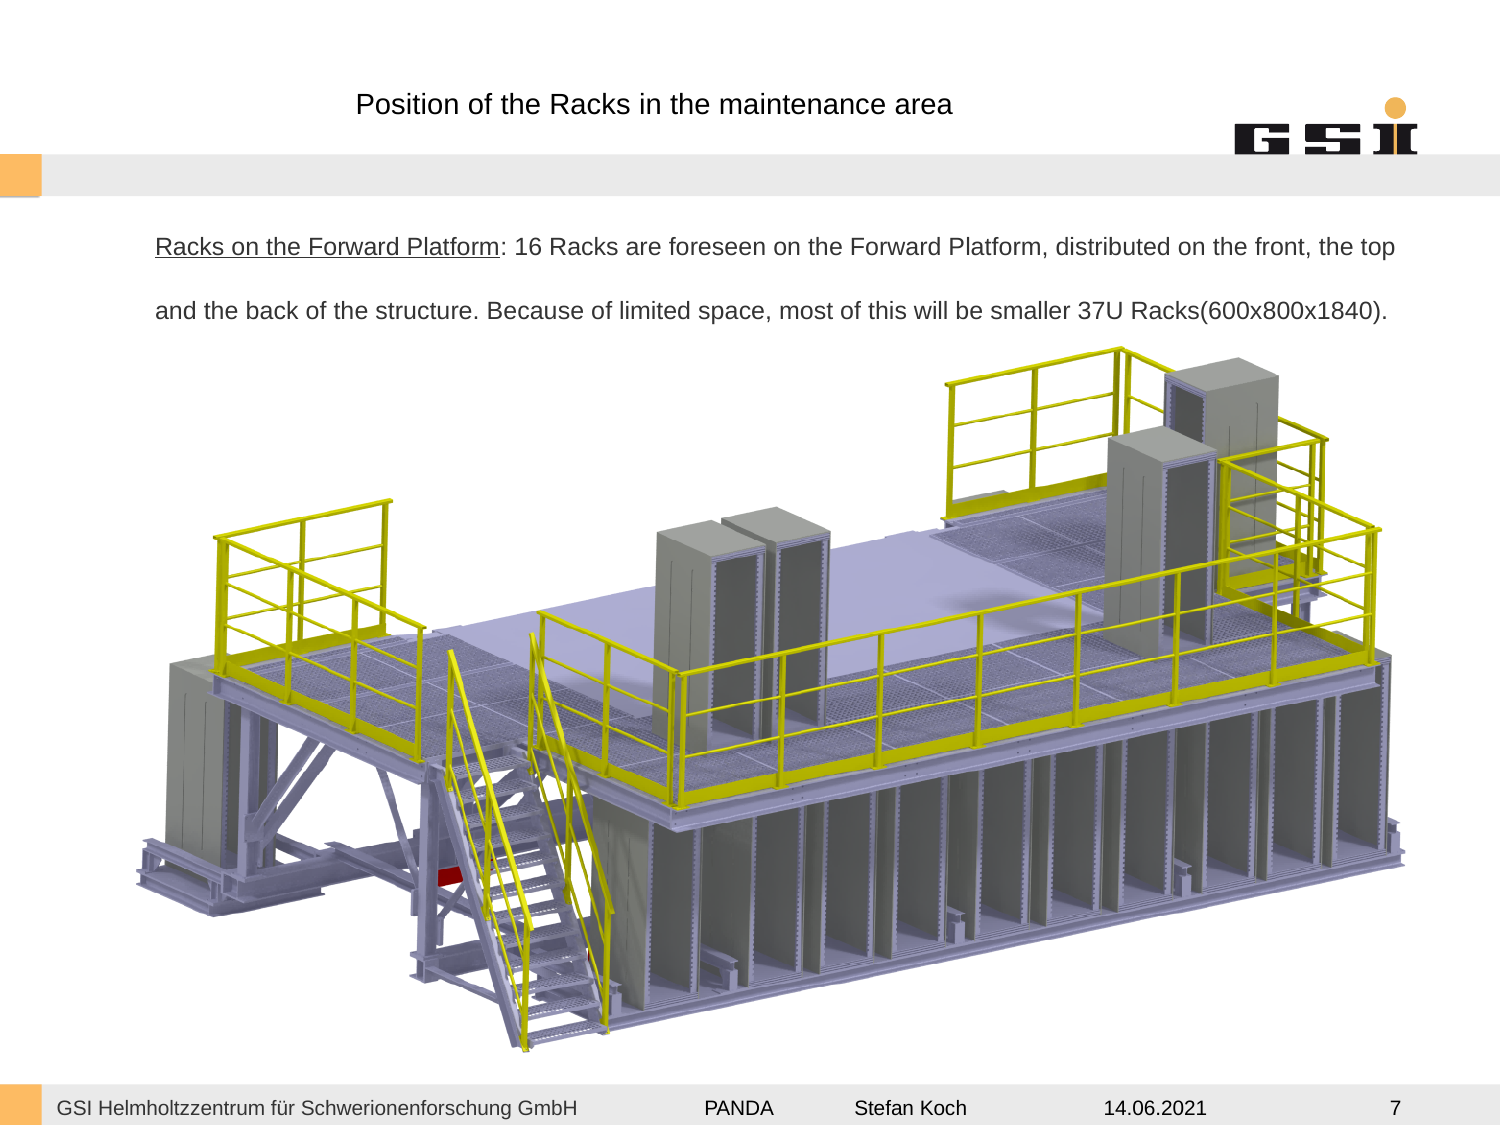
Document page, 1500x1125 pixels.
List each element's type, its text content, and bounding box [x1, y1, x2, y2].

text_box Position of the Racks in the maintenance area [195, 80, 1186, 162]
picture [1233, 95, 1419, 154]
text_box Racks on the Forward Platform: 16 Racks are foreseen on the Forward Platform, distributed on the front, the top and the back of the structure. Because of limited space, most of this will be smaller 37U Racks(600x800x1840). [69, 218, 1417, 1023]
picture [125, 344, 1411, 1056]
